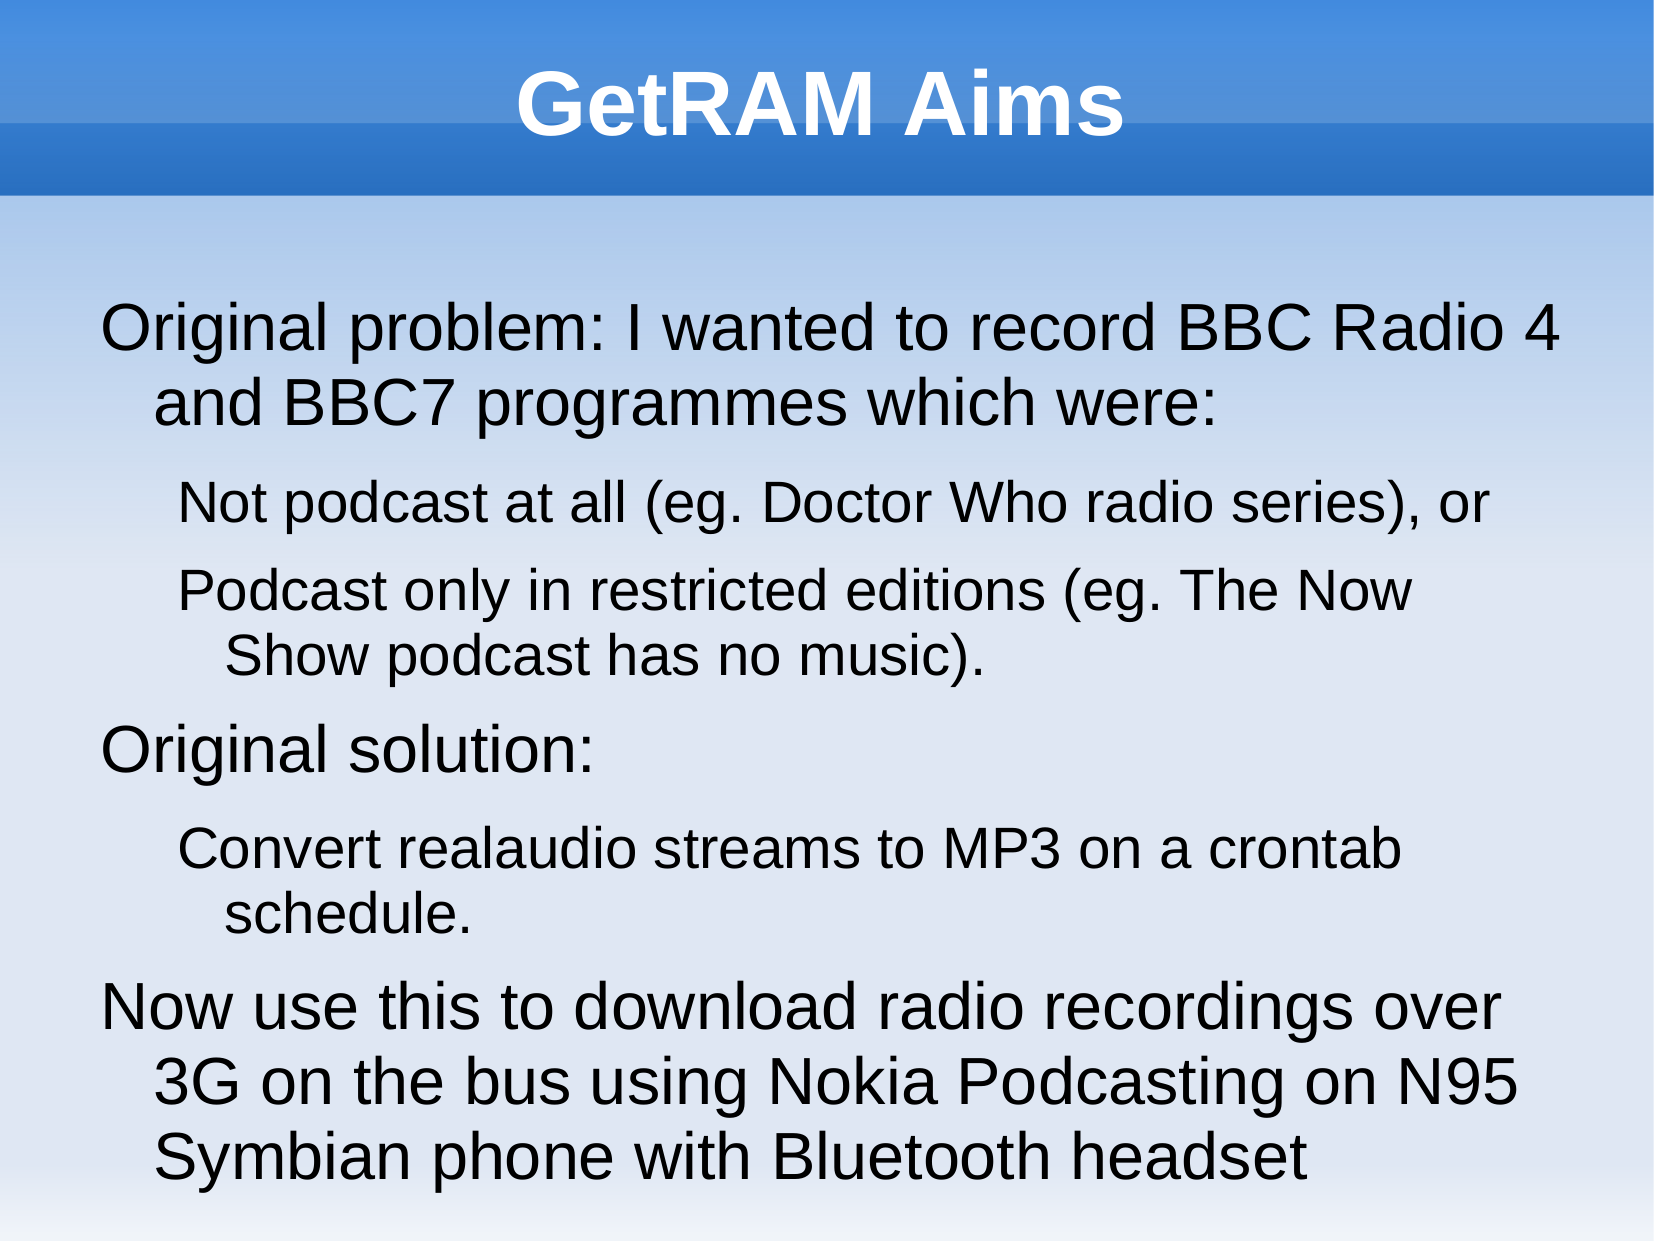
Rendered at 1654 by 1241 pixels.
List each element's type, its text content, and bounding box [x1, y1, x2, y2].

list Original problem: I wanted to record BBC Radio 4 and BBC7 programmes which were: Not podcast at all (eg. Doctor Who radio series), or Podcast only in restricted editions (eg. The Now Show podcast has no music). Original solution: Convert realaudio streams to MP3 on a crontab schedule. Now use this to download radio recordings over 3G on the bus using Nokia Podcasting on N95 Symbian phone with Bluetooth headset [82, 290, 1571, 1194]
picture [0, 0, 1654, 1241]
title GetRAM Aims [76, 7, 1565, 200]
